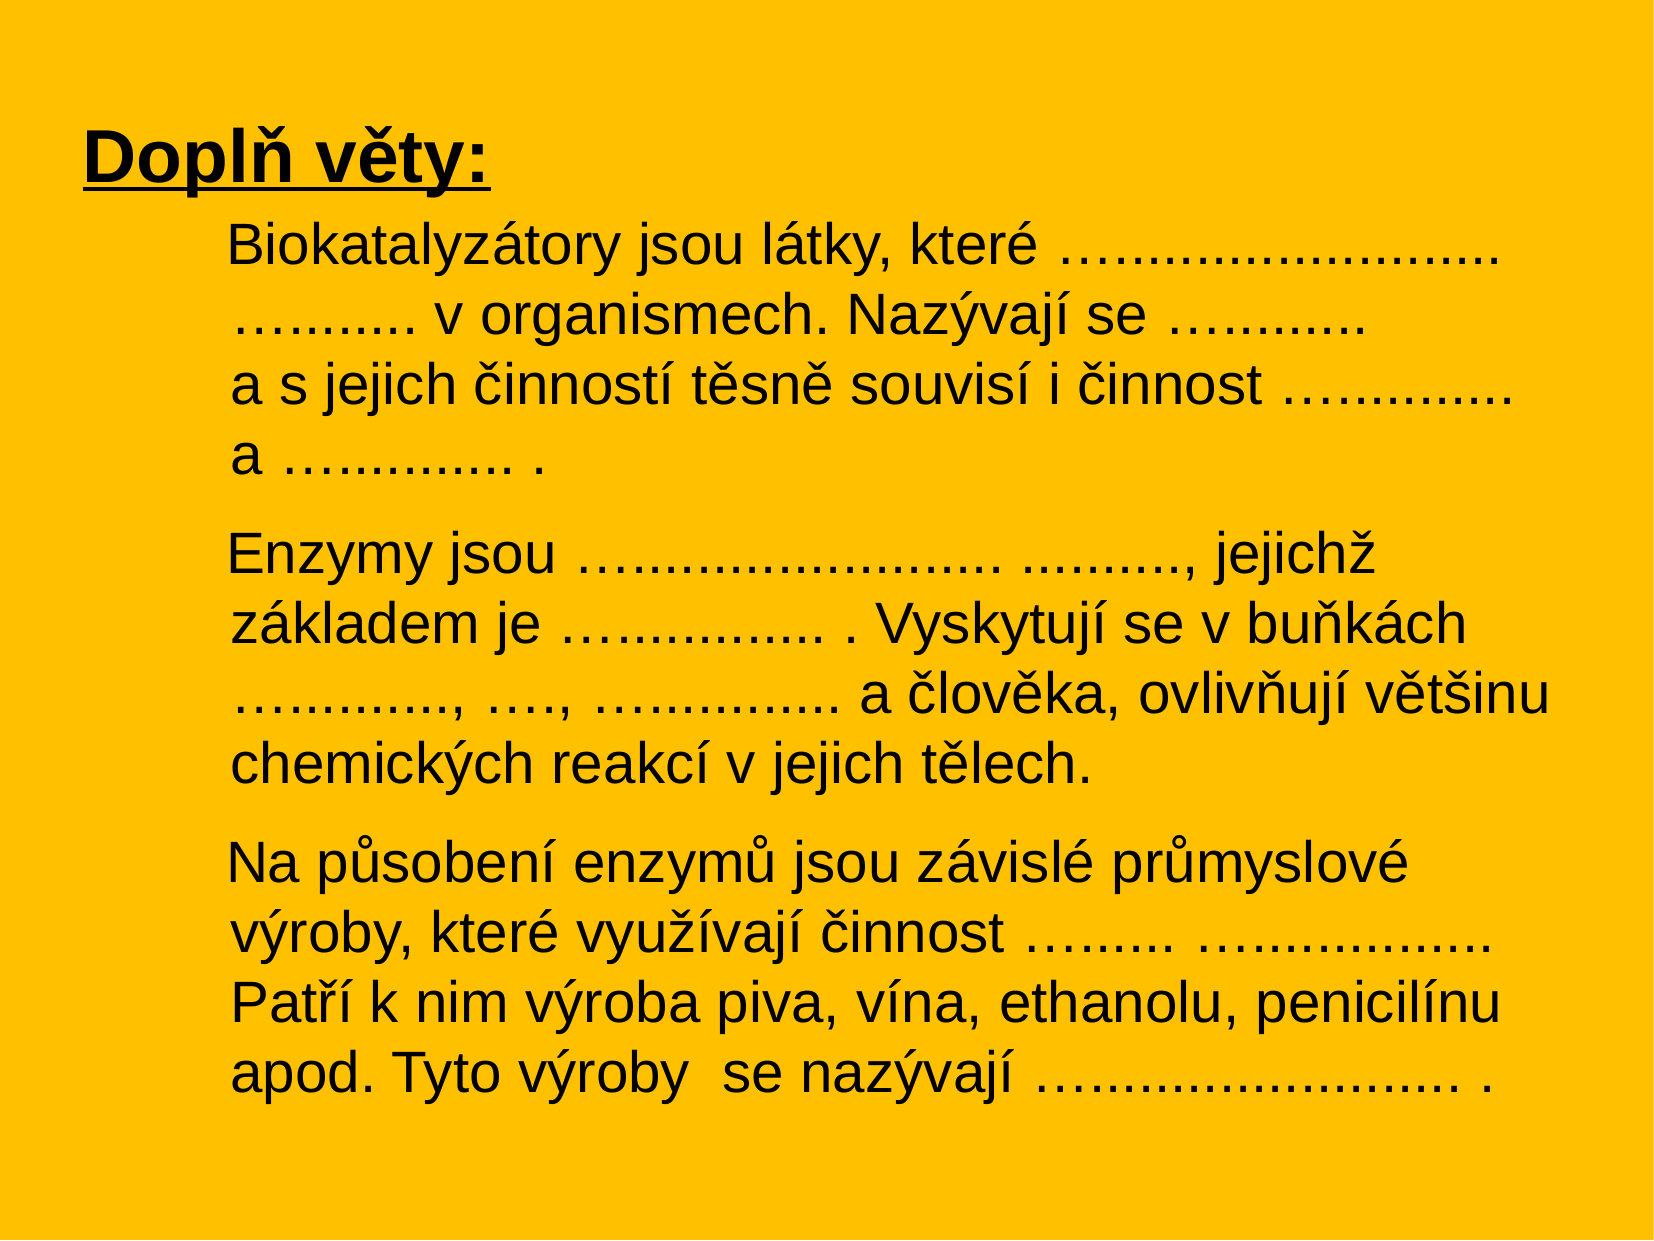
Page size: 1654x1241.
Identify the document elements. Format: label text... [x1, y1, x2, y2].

title Doplň věty: [82, 49, 1571, 257]
list Biokatalyzátory jsou látky, které …........................ …........ v organismech. Nazývají se …......... a s jejich činností těsně souvisí i činnost …........... a …........... . Enzymy jsou …....................... .........., jejichž základem je …............. . Vyskytují se v buňkách ….........., …., …............ a člověka, ovlivňují většinu chemických reakcí v jejich tělech. Na působení enzymů jsou závislé průmyslové výroby, které využívají činnost …...... …............... Patří k nim výroba piva, vína, ethanolu, penicilínu apod. Tyto výroby se nazývají …....................... . [88, 206, 1571, 1123]
